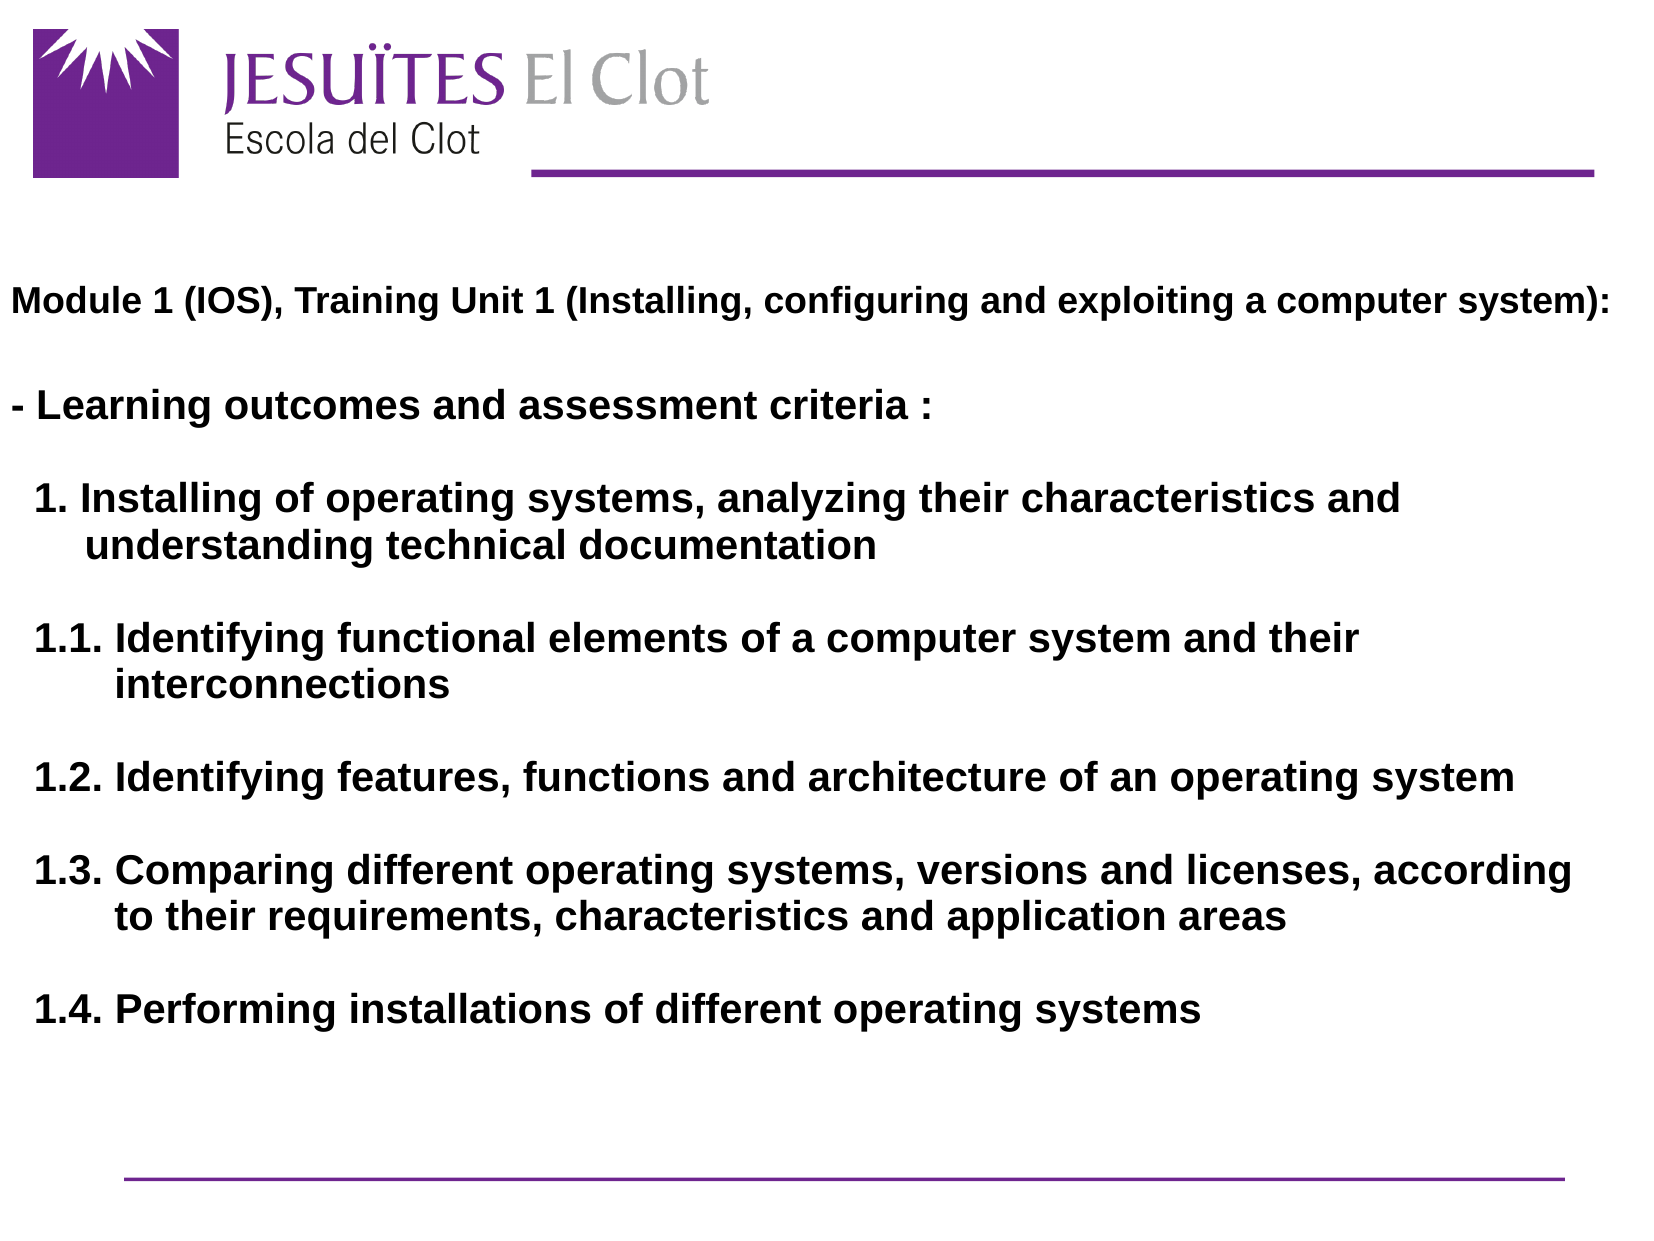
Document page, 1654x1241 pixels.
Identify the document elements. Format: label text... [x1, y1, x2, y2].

picture [33, 29, 709, 178]
text_box [709, 169, 1595, 178]
text_box Module 1 (IOS), Training Unit 1 (Installing, configuring and exploiting a computer system): - Learning outcomes and assessment criteria : 1. Installing of operating systems, analyzing their characteristics and understanding technical documentation 1.1. Identifying functional elements of a computer system and their interconnections 1.2. Identifying features, functions and architecture of an operating system 1.3. Comparing different operating systems, versions and licenses, according to their requirements, characteristics and application areas 1.4. Performing installations of different operating systems [0, 272, 1639, 1180]
